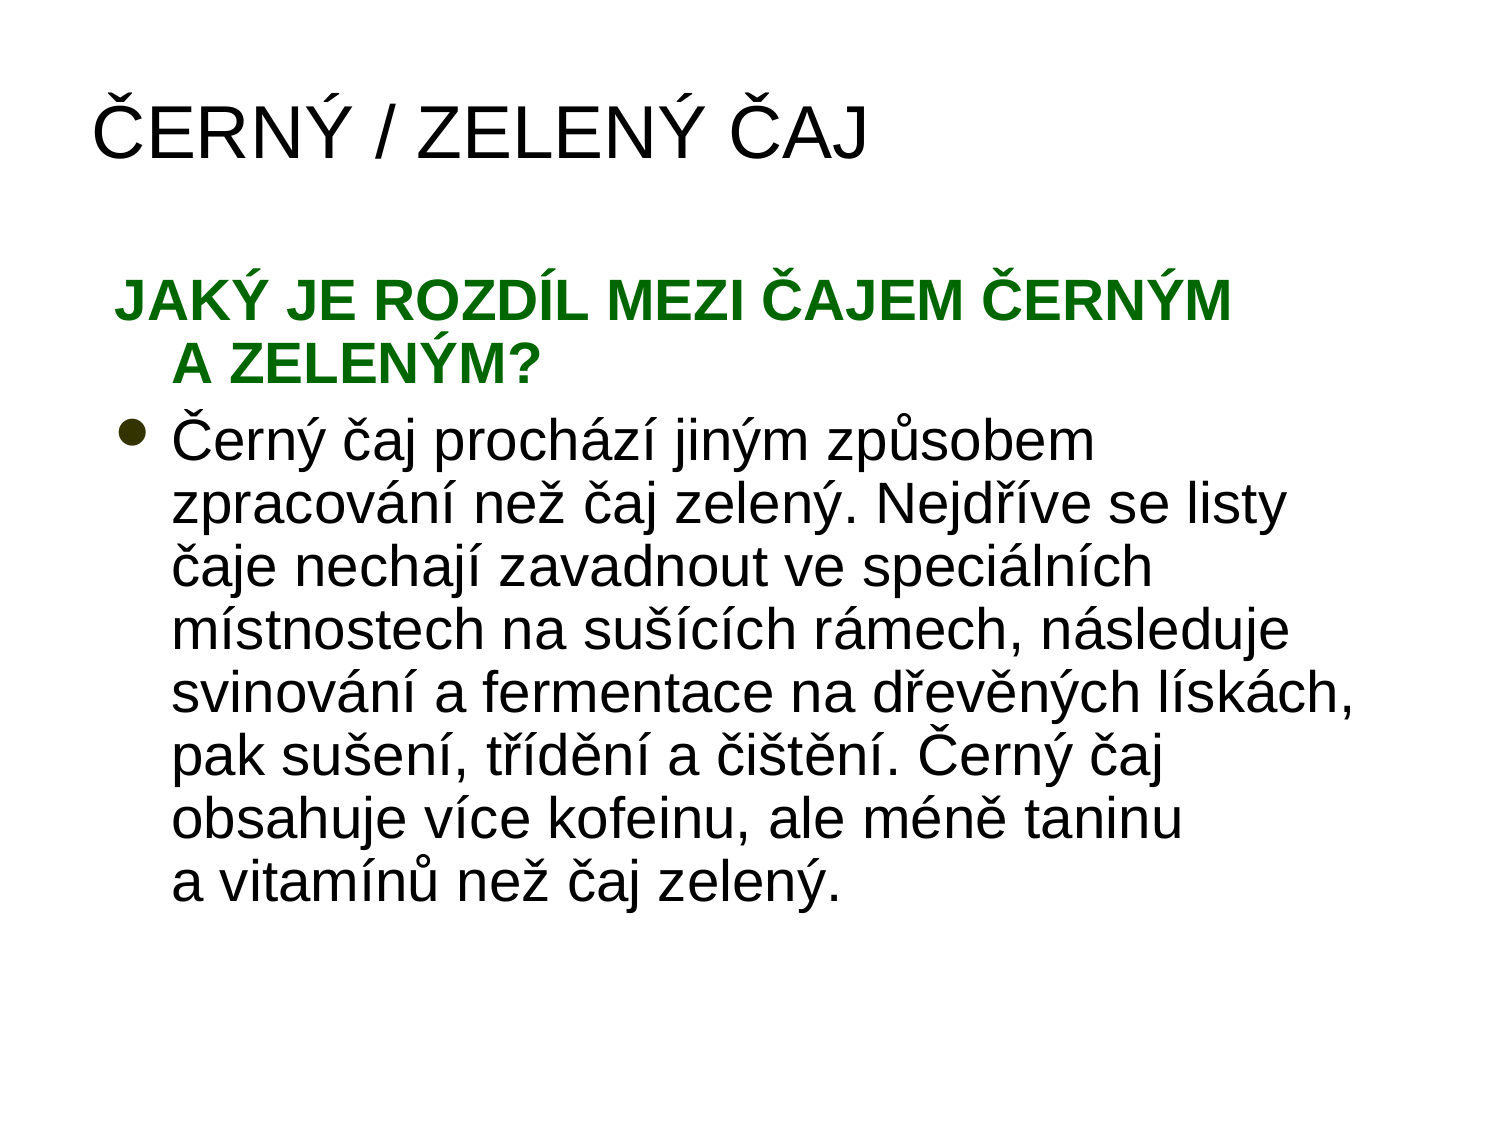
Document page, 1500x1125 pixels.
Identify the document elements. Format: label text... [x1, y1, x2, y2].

title ČERNÝ / ZELENÝ ČAJ [76, 0, 1412, 271]
list JAKÝ JE ROZDÍL MEZI ČAJEM ČERNÝM A ZELENÝM? Černý čaj prochází jiným způsobem zpracování než čaj zelený. Nejdříve se listy čaje nechají zavadnout ve speciálních místnostech na sušících rámech, následuje svinování a fermentace na dřevěných lískách, pak sušení, třídění a čištění. Černý čaj obsahuje více kofeinu, ale méně taninu a vitamínů než čaj zelený. [99, 262, 1401, 988]
